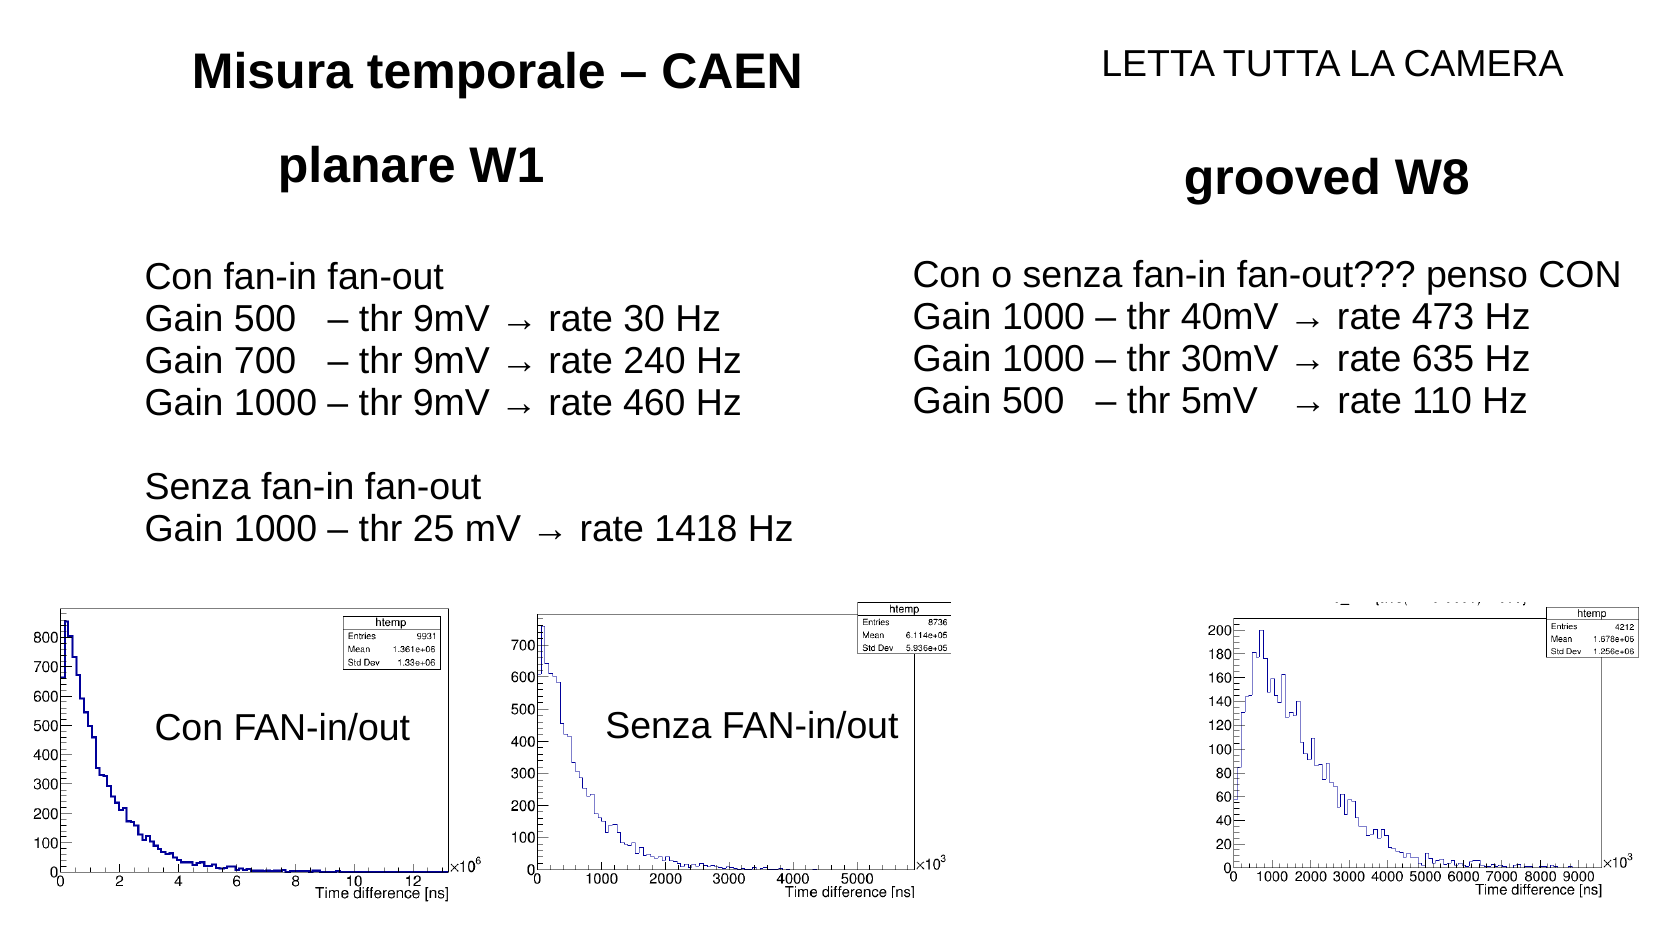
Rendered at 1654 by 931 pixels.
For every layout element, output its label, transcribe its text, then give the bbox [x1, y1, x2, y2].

text_box LETTA TUTTA LA CAMERA [1086, 35, 1579, 93]
text_box grooved W8 [1169, 141, 1485, 213]
picture [1195, 602, 1642, 898]
text_box planare W1 [263, 129, 579, 201]
text_box Misura temporale – CAEN [177, 35, 1489, 162]
text_box Con FAN-in/out [139, 699, 426, 756]
text_box Con o senza fan-in fan-out??? penso CON Gain 1000 – thr 40mV → rate 473 Hz Gain 1000 – thr 30mV → rate 635 Hz Gain 500 – thr 5mV → rate 110 Hz [897, 246, 1637, 430]
picture [501, 602, 951, 898]
picture [28, 602, 491, 904]
text_box Senza FAN-in/out [590, 696, 914, 754]
text_box Con fan-in fan-out Gain 500 – thr 9mV → rate 30 Hz Gain 700 – thr 9mV → rate 240 Hz Gain 1000 – thr 9mV → rate 460 Hz Senza fan-in fan-out Gain 1000 – thr 25 mV → rate 1418 Hz [129, 248, 810, 557]
